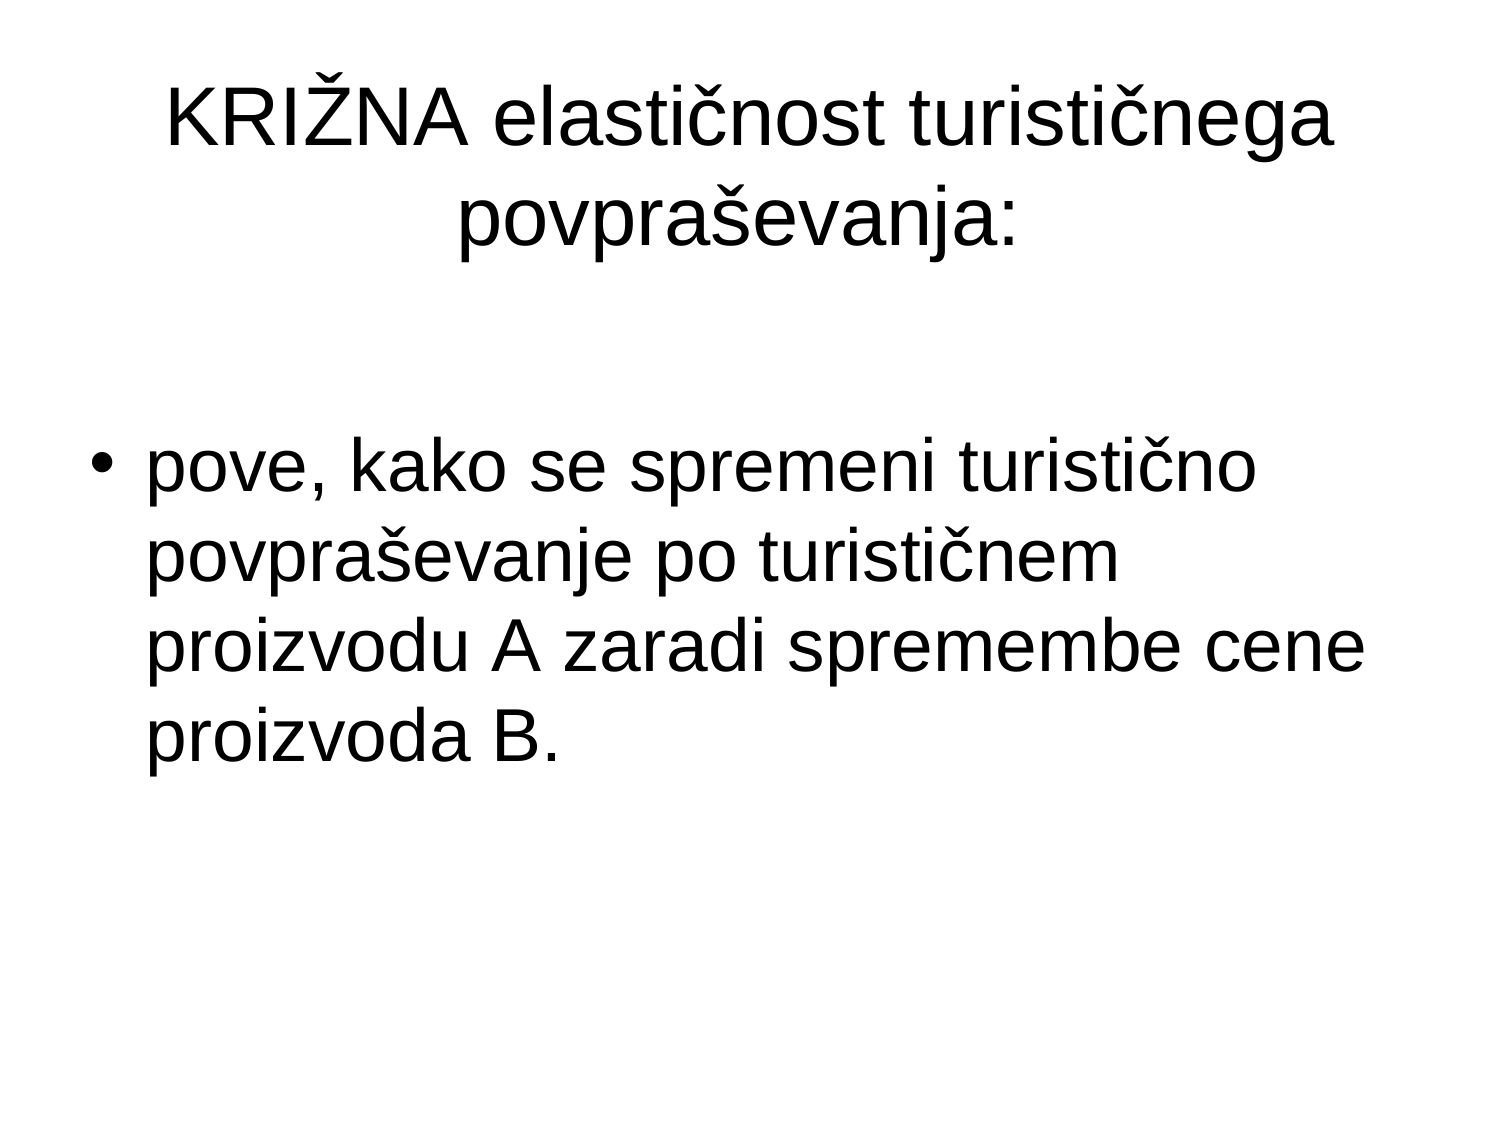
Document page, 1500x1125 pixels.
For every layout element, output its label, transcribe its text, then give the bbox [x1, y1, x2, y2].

list pove, kako se spremeni turistično povpraševanje po turističnem proizvodu A zaradi spremembe cene proizvoda B. [75, 408, 1426, 1006]
title KRIŽNA elastičnost turističnega povpraševanja: [75, 45, 1426, 279]
